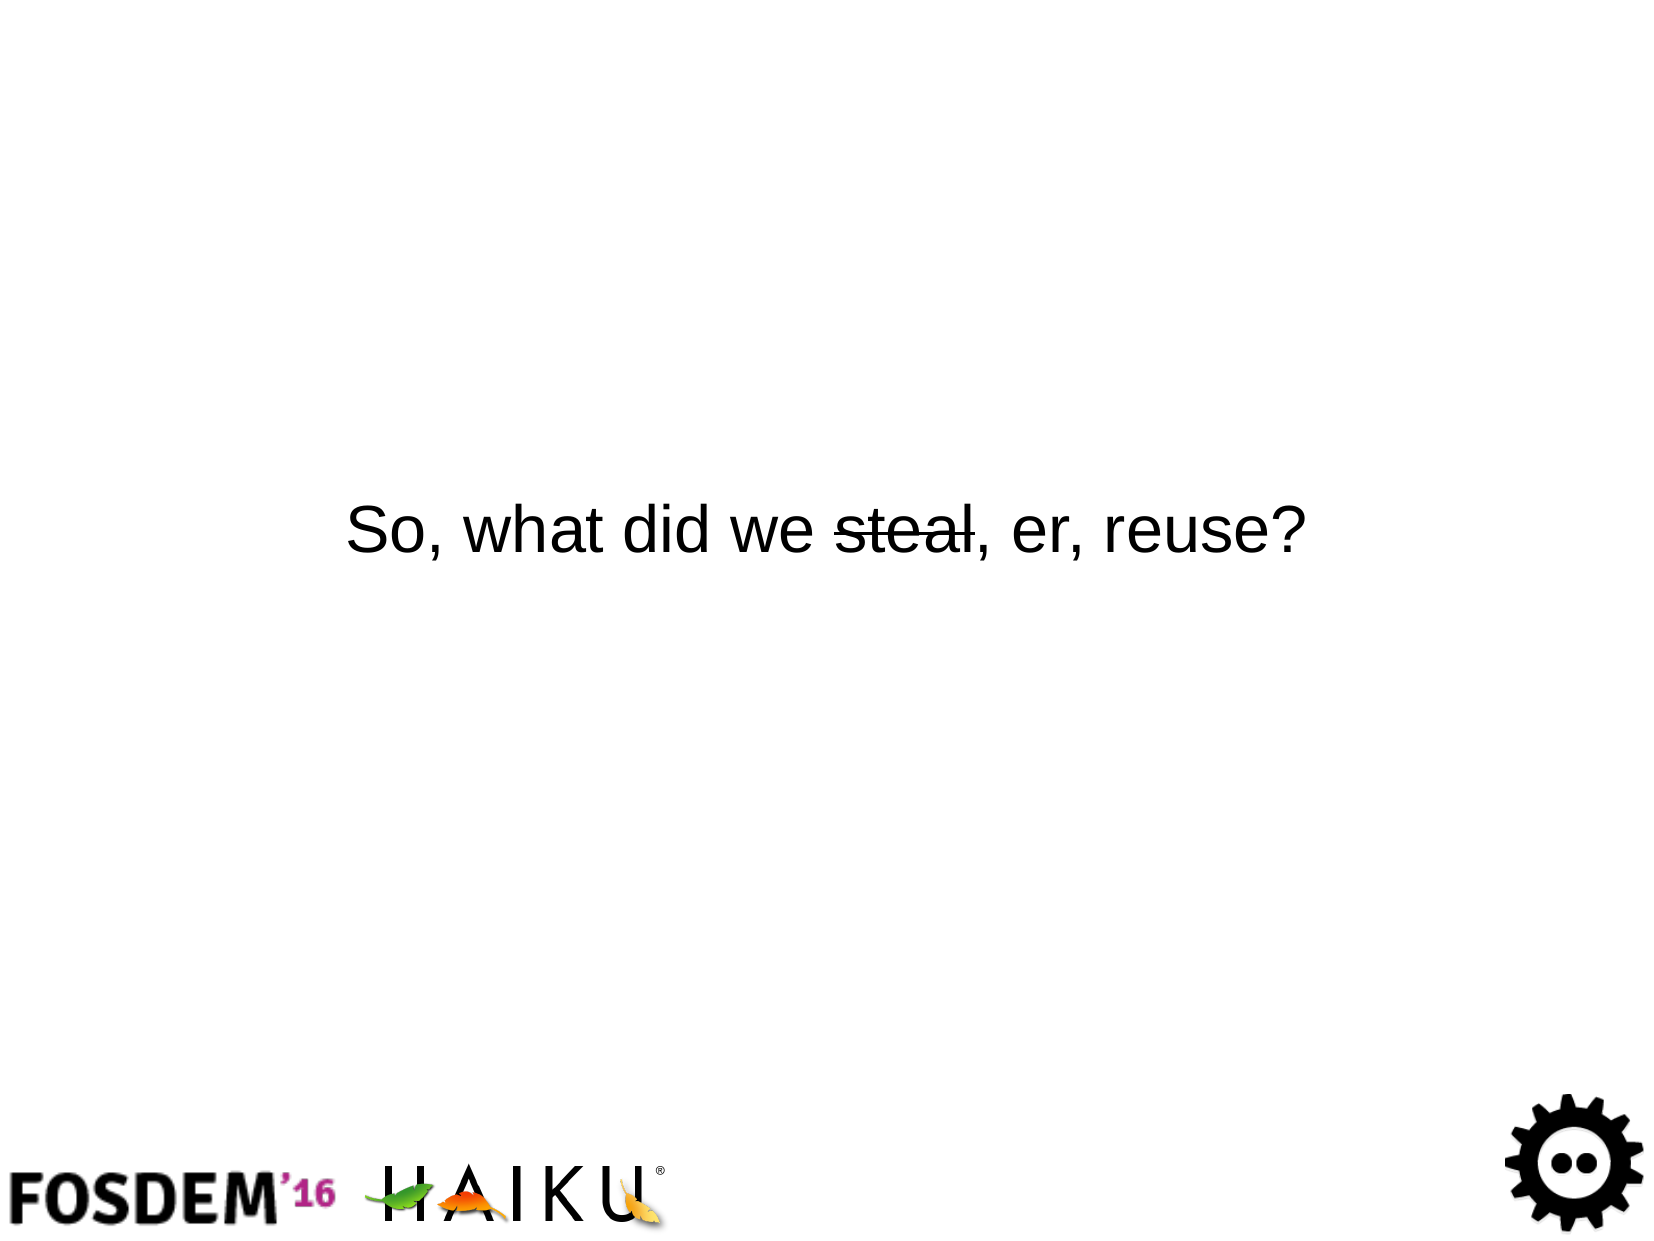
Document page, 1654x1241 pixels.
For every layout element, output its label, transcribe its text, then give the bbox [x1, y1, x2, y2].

subtitle So, what did we steal, er, reuse? [82, 49, 1571, 1010]
picture [363, 1163, 670, 1235]
picture [0, 1152, 350, 1241]
picture [1505, 1094, 1648, 1235]
